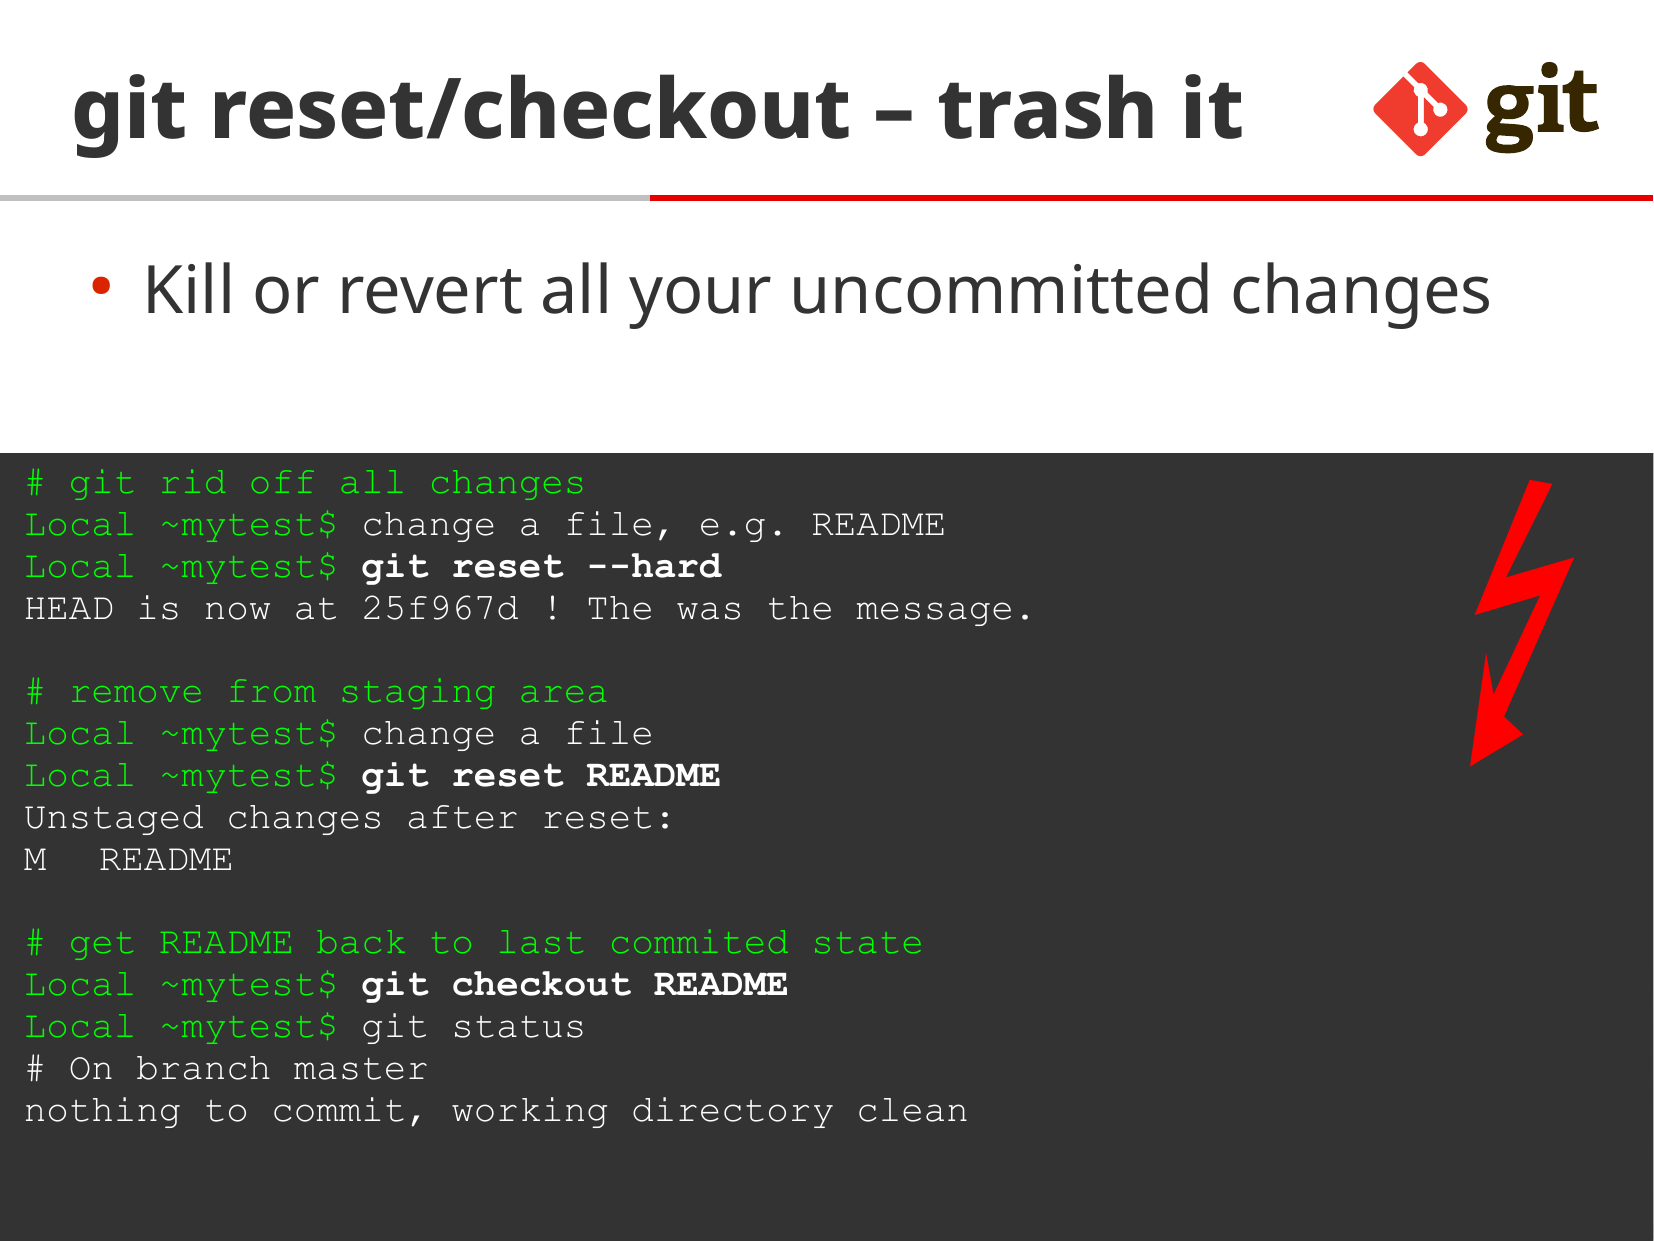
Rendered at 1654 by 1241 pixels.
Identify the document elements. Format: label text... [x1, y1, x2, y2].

text_box # git rid off all changes Local ~mytest$ change a file, e.g. README Local ~mytest$ git reset --hard HEAD is now at 25f967d ! The was the message. # remove from staging area Local ~mytest$ change a file Local ~mytest$ git reset README Unstaged changes after reset: M README # get README back to last commited state Local ~mytest$ git checkout README Local ~mytest$ git status # On branch master nothing to commit, working directory clean [0, 453, 1654, 1241]
list Kill or revert all your uncommitted changes [56, 239, 1595, 368]
title git reset/checkout – trash it [56, 36, 1546, 175]
text_box [1470, 479, 1575, 767]
